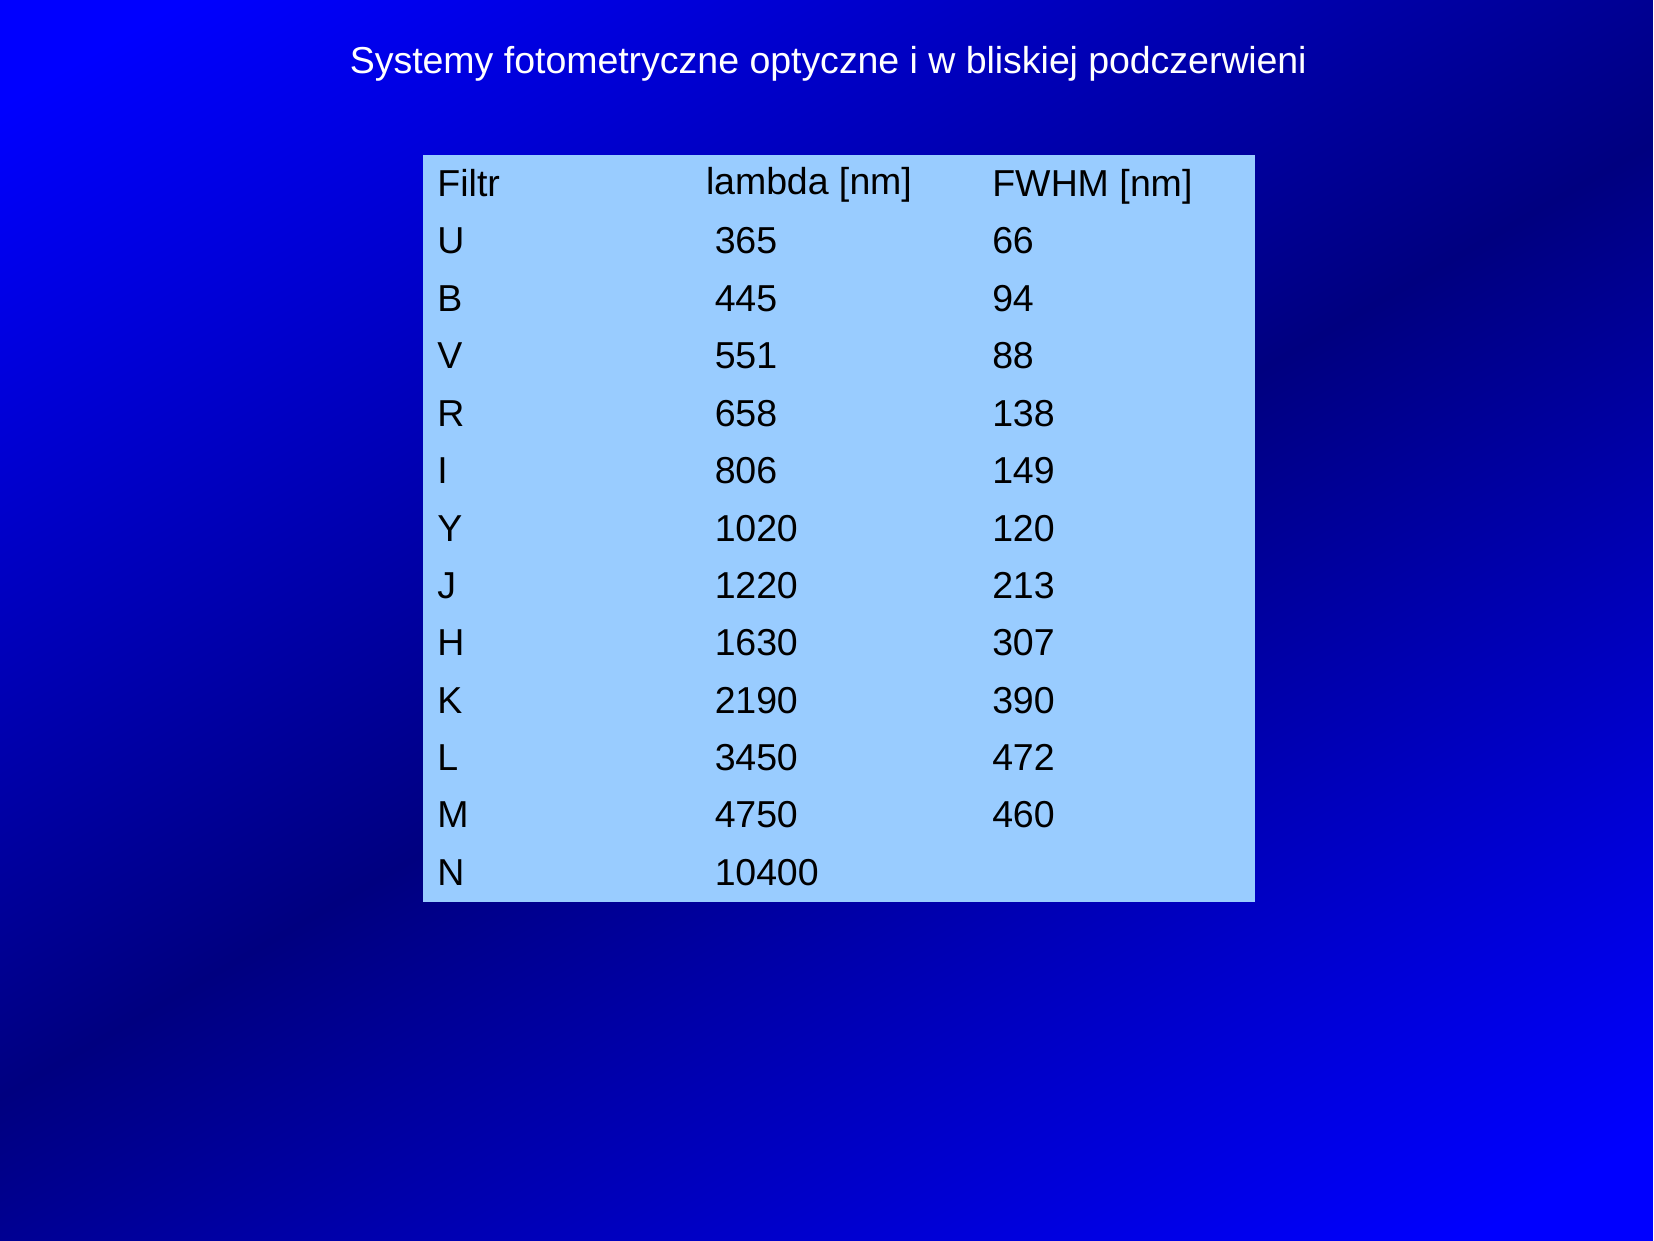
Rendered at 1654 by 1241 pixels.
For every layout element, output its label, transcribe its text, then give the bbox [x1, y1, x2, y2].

table_cell 120 [978, 499, 1255, 557]
table_cell 472 [978, 729, 1255, 786]
table_cell H [423, 614, 700, 672]
table_cell 445 [700, 270, 978, 327]
table_cell 1630 [700, 614, 978, 672]
table_cell 149 [978, 442, 1255, 499]
table_cell 94 [978, 270, 1255, 327]
table_cell 138 [978, 385, 1255, 442]
table_cell 806 [700, 442, 978, 499]
table_cell 4750 [700, 786, 978, 844]
table_cell 658 [700, 385, 978, 442]
table_cell R [423, 385, 700, 442]
table_cell 390 [978, 672, 1255, 729]
table_cell [978, 844, 1255, 902]
table_cell 3450 [700, 729, 978, 786]
table_cell 1220 [700, 557, 978, 614]
table_cell K [423, 672, 700, 729]
text_box Systemy fotometryczne optyczne i w bliskiej podczerwieni [335, 31, 1322, 89]
table_header Filtr [423, 155, 700, 212]
table_cell N [423, 844, 700, 902]
table_header FWHM [nm] [978, 155, 1255, 212]
table_cell 10400 [700, 844, 978, 902]
table_cell 2190 [700, 672, 978, 729]
table_cell B [423, 270, 700, 327]
table_cell V [423, 327, 700, 385]
table_cell M [423, 786, 700, 844]
table_cell U [423, 212, 700, 270]
table_header lambda [nm] [700, 155, 978, 212]
table_cell L [423, 729, 700, 786]
table_cell 66 [978, 212, 1255, 270]
table_cell 307 [978, 614, 1255, 672]
table_cell 88 [978, 327, 1255, 385]
table_cell 213 [978, 557, 1255, 614]
table_cell 365 [700, 212, 978, 270]
table_cell 460 [978, 786, 1255, 844]
table_cell I [423, 442, 700, 499]
table_cell Y [423, 499, 700, 557]
table_cell J [423, 557, 700, 614]
table_cell 1020 [700, 499, 978, 557]
table_cell 551 [700, 327, 978, 385]
